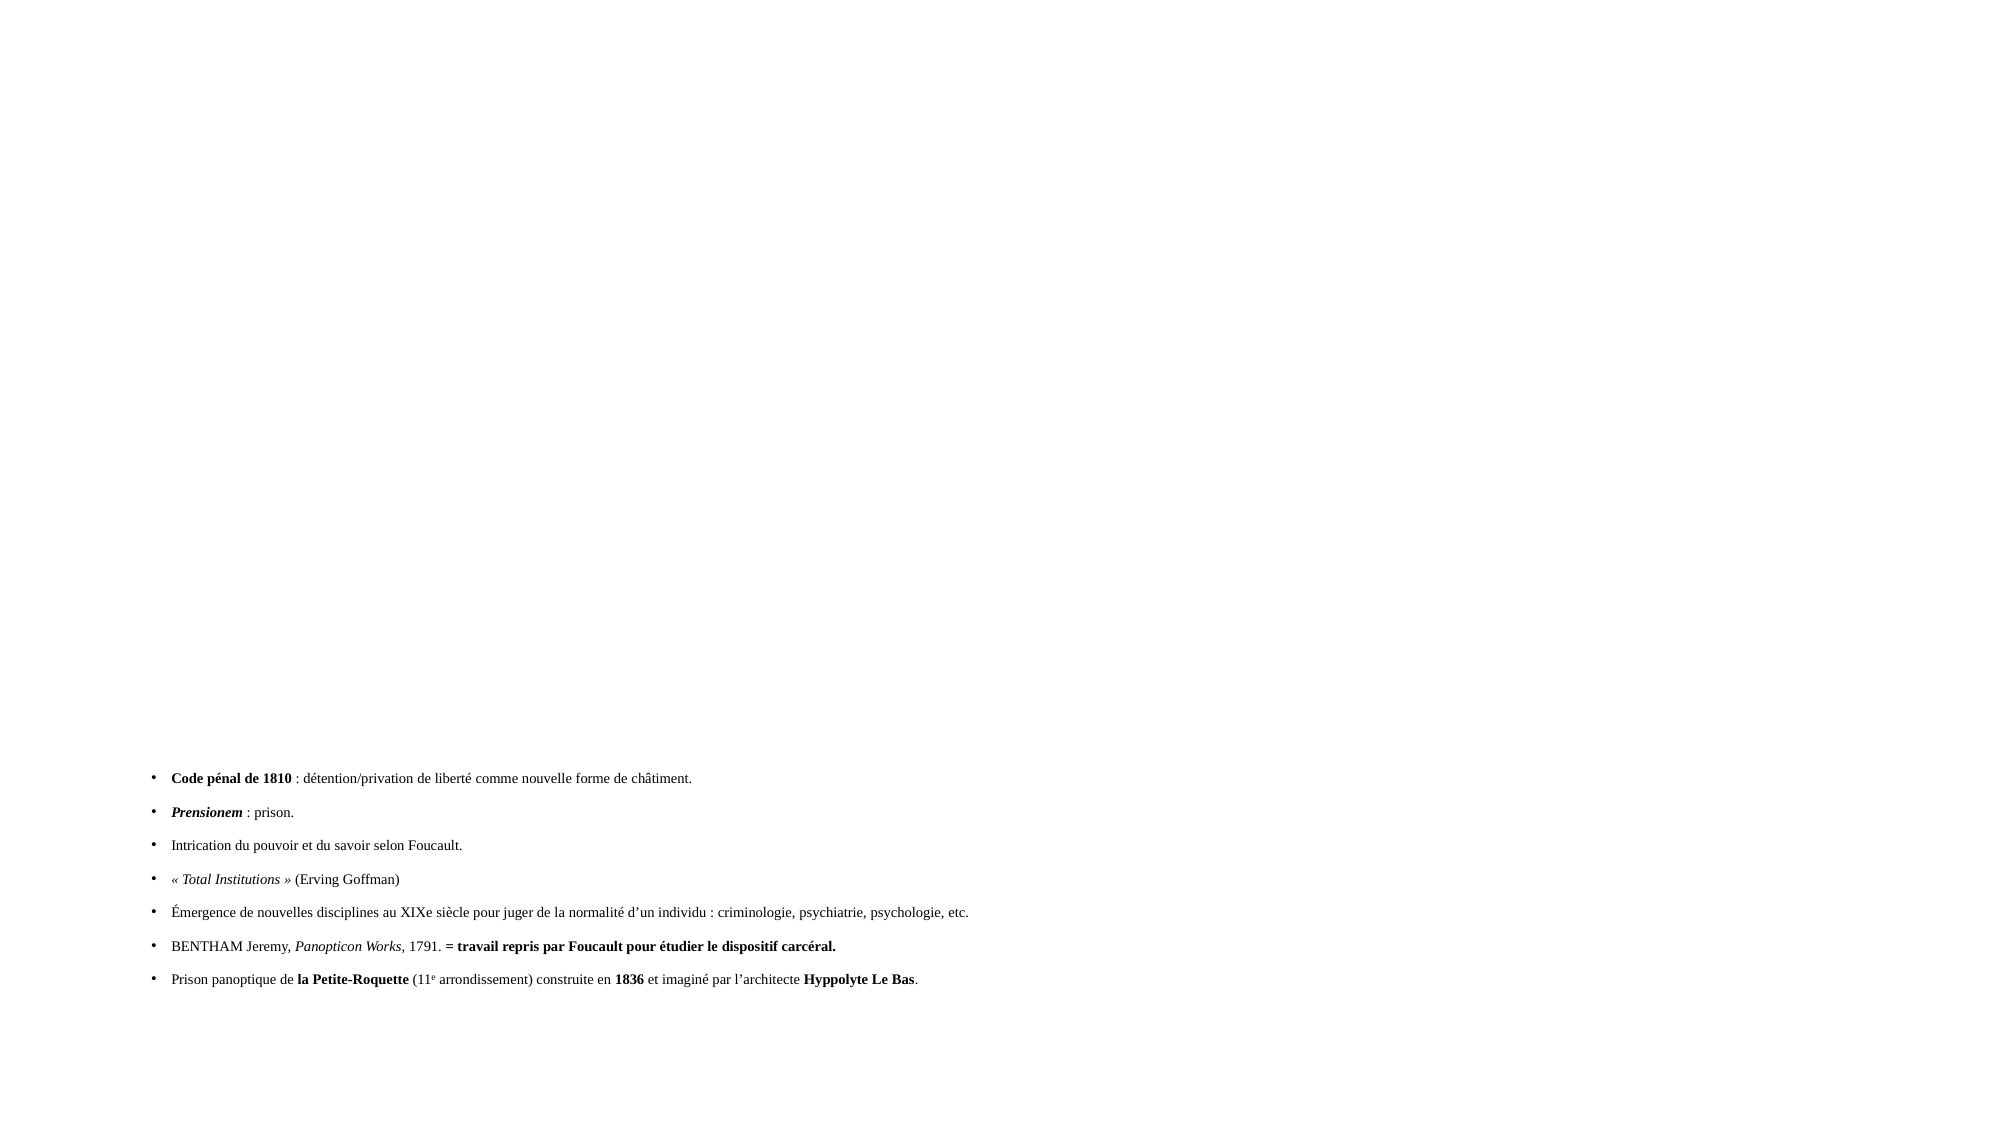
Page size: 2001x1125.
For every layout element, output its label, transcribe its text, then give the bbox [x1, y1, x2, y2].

list Code pénal de 1810 : détention/privation de liberté comme nouvelle forme de châtiment. Prensionem : prison. Intrication du pouvoir et du savoir selon Foucault. « Total Institutions » (Erving Goffman) Émergence de nouvelles disciplines au XIXe siècle pour juger de la normalité d’un individu : criminologie, psychiatrie, psychologie, etc. BENTHAM Jeremy, Panopticon Works, 1791. = travail repris par Foucault pour étudier le dispositif carcéral. Prison panoptique de la Petite-Roquette (11e arrondissement) construite en 1836 et imaginé par l’architecte Hyppolyte Le Bas. [62, 68, 1949, 1091]
